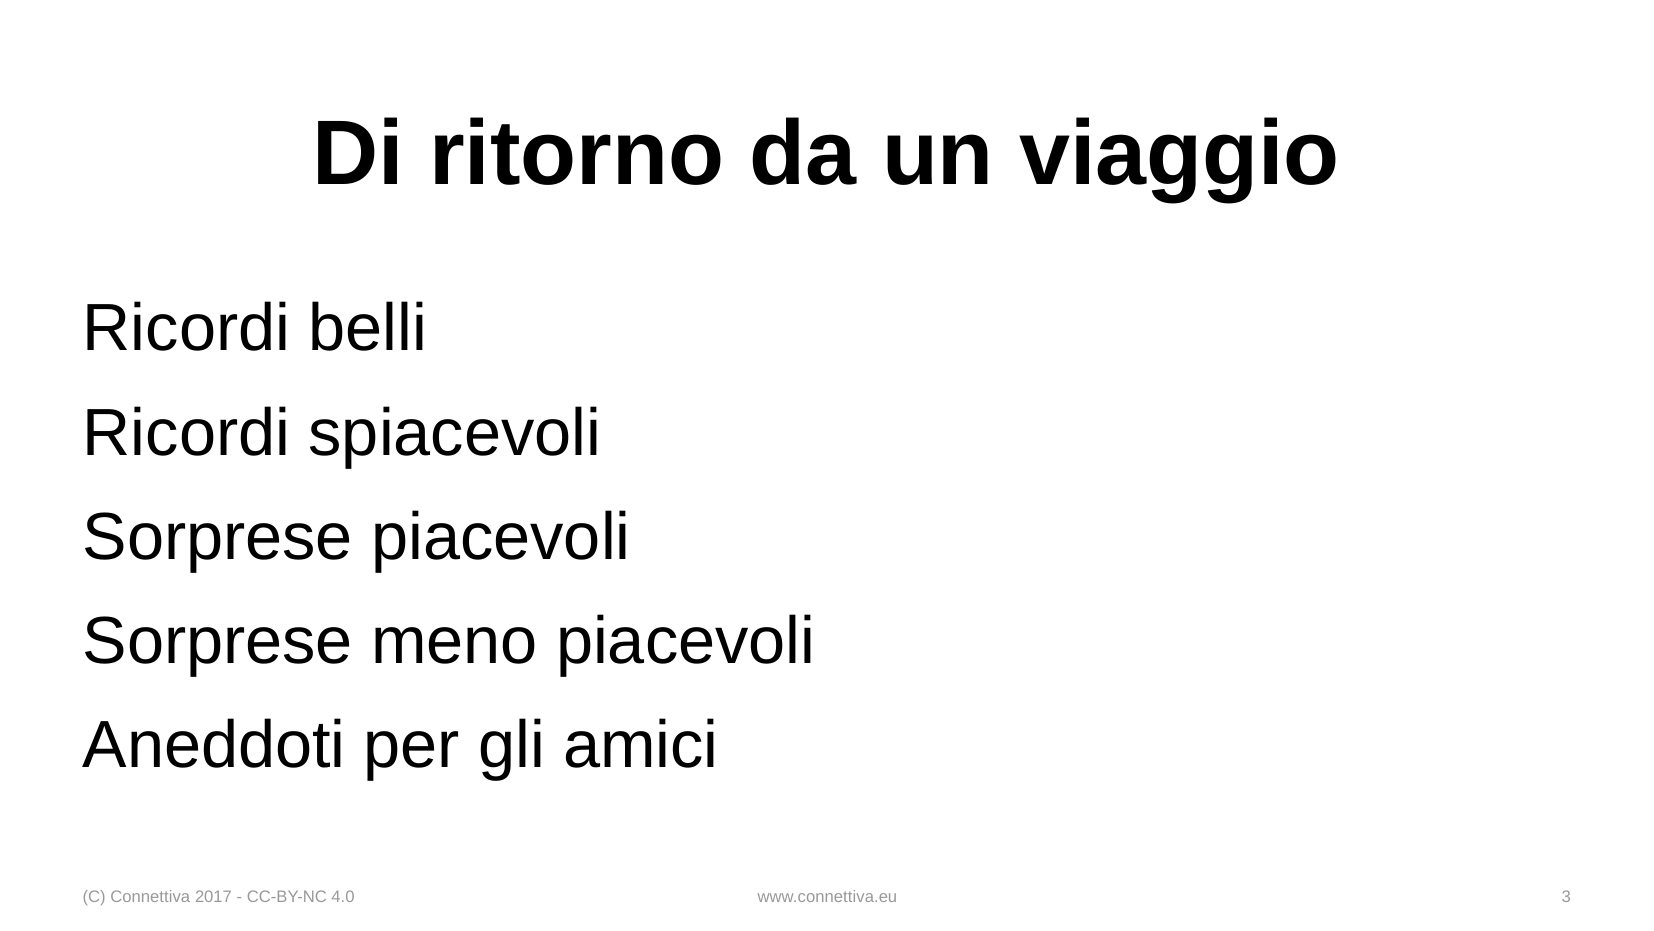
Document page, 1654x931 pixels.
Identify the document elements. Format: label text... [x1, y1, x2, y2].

title Di ritorno da un viaggio [82, 49, 1571, 257]
list Ricordi belli Ricordi spiacevoli Sorprese piacevoli Sorprese meno piacevoli Aneddoti per gli amici [82, 290, 1571, 931]
